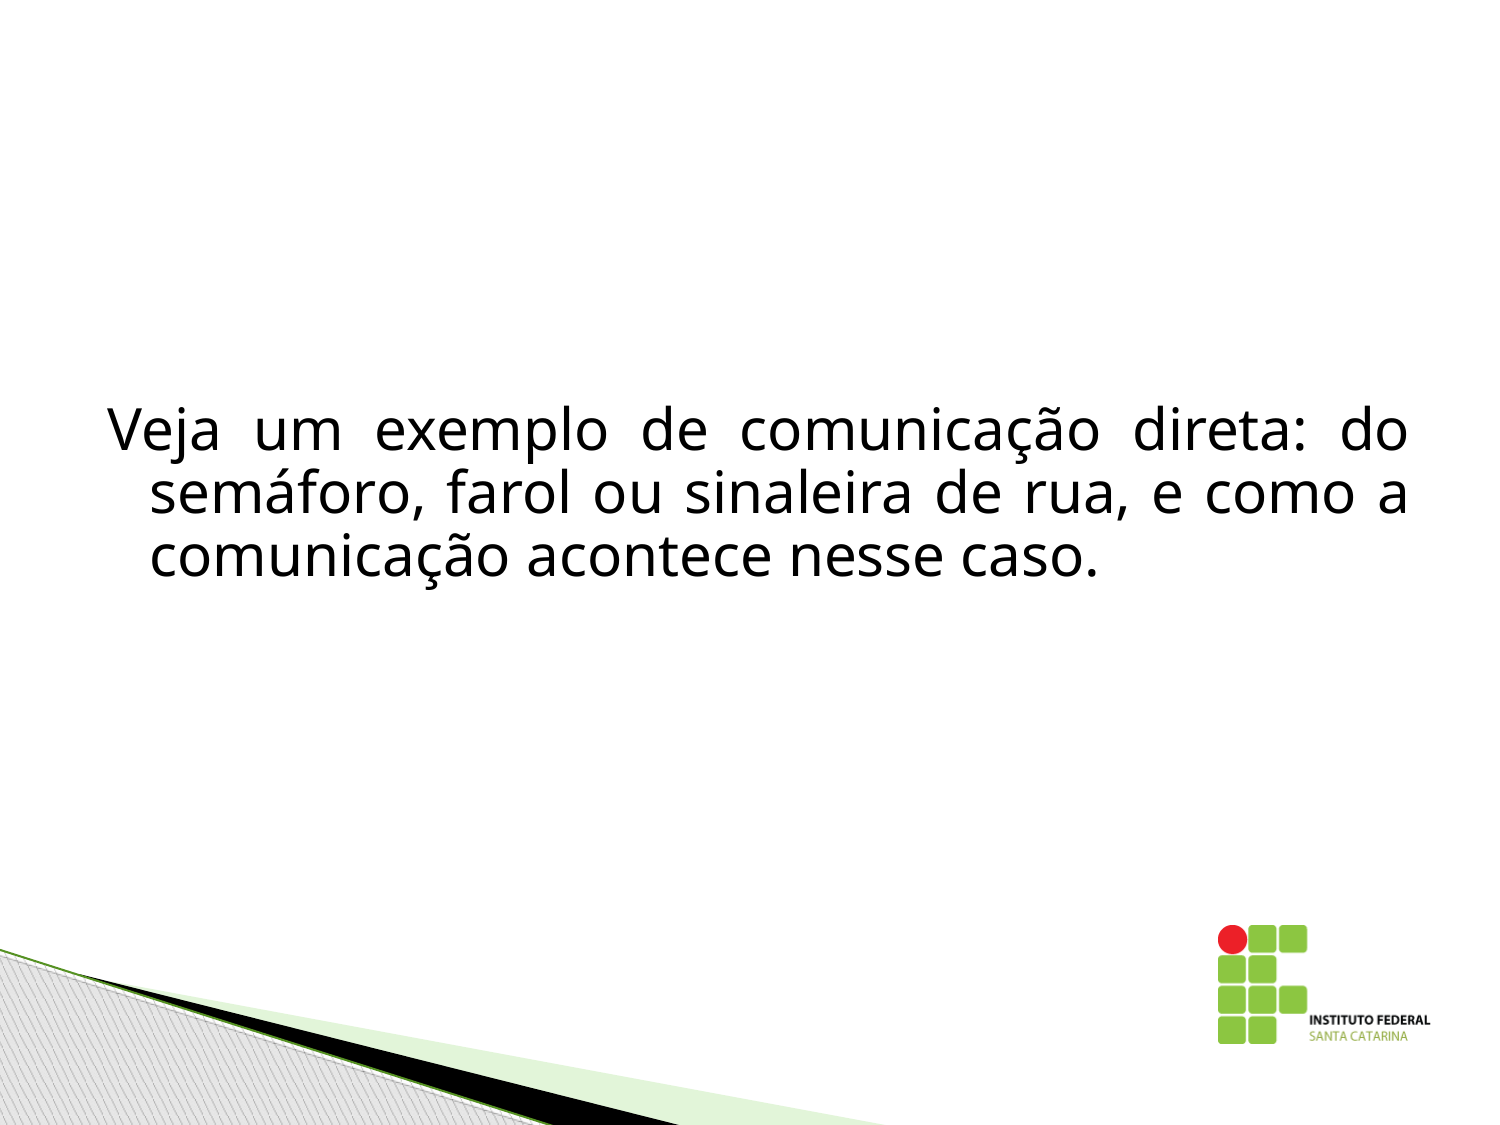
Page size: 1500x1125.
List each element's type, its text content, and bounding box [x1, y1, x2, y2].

picture [1218, 925, 1431, 1044]
list Veja um exemplo de comunicação direta: do semáforo, farol ou sinaleira de rua, e como a comunicação acontece nesse caso. [75, 243, 1425, 986]
